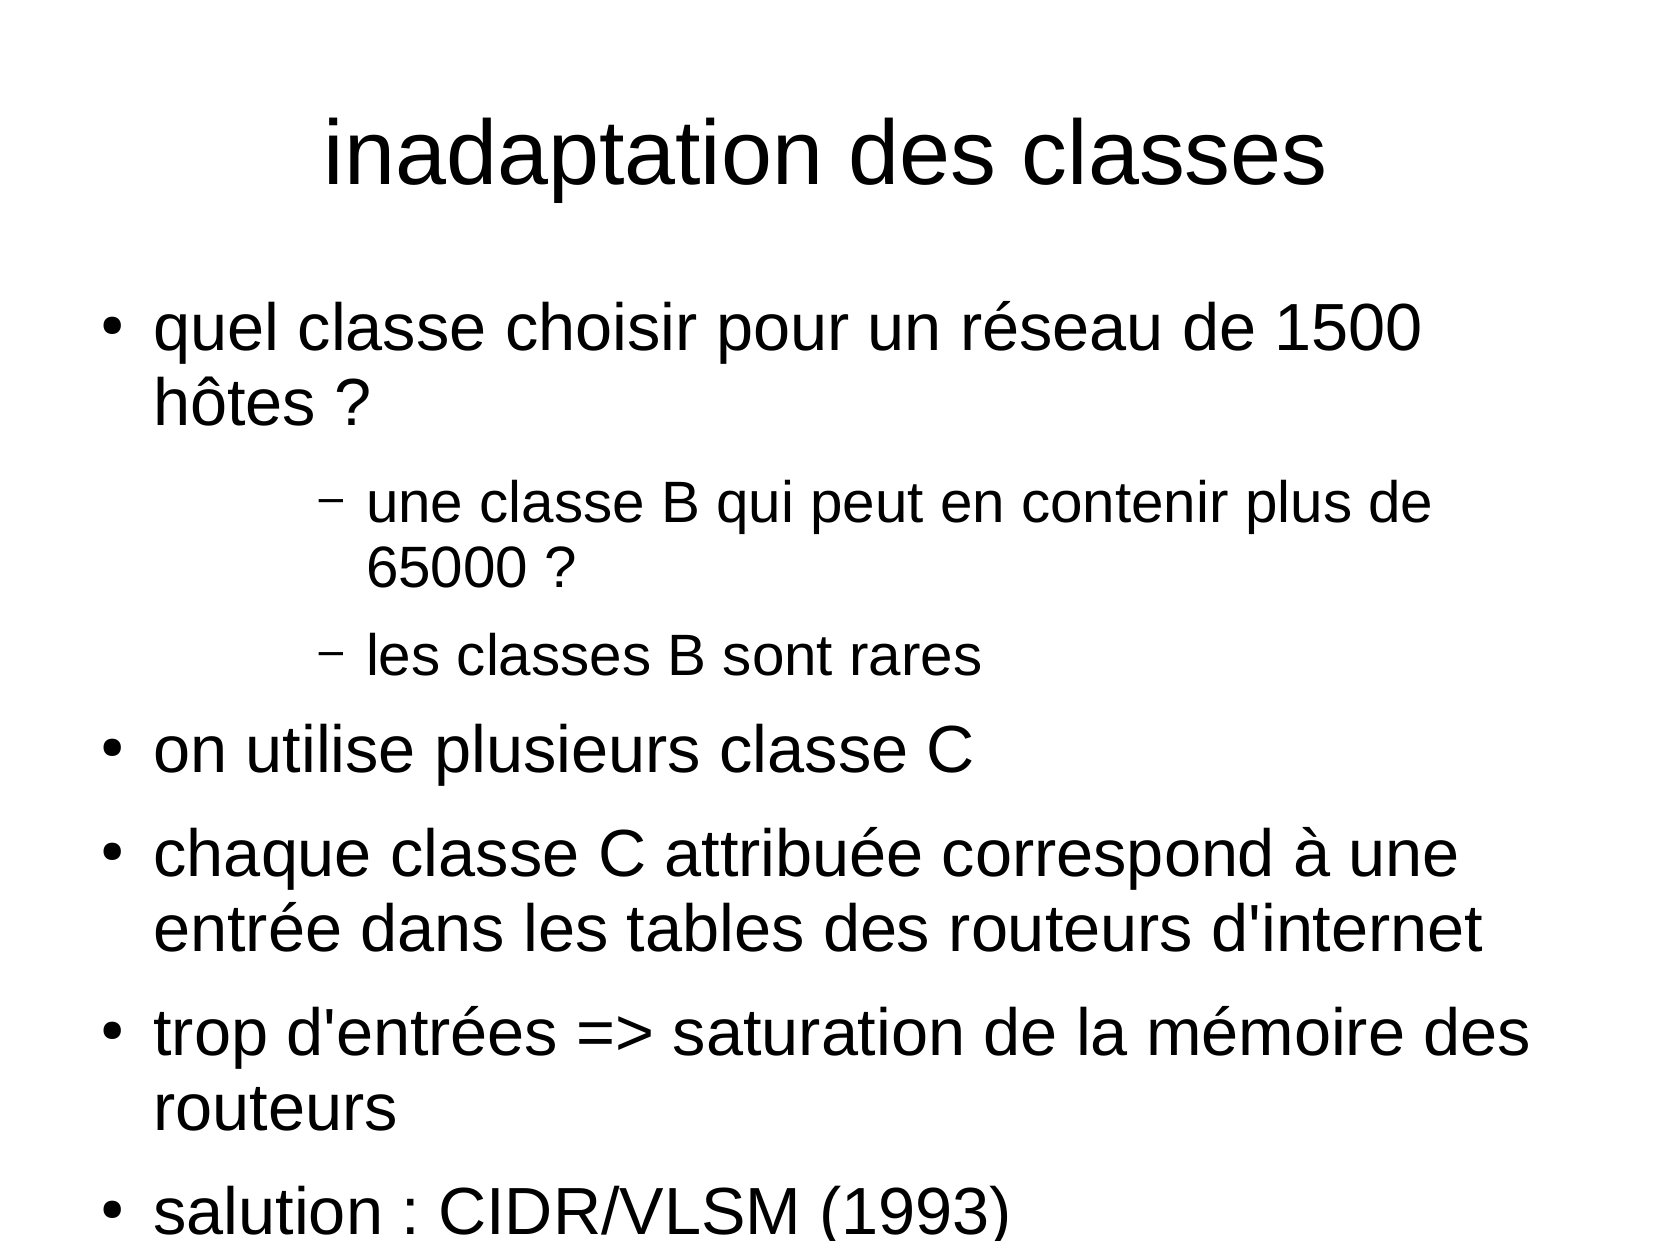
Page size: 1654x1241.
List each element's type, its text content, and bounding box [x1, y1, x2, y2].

title inadaptation des classes [82, 49, 1571, 257]
list quel classe choisir pour un réseau de 1500 hôtes ? une classe B qui peut en contenir plus de 65000 ? les classes B sont rares on utilise plusieurs classe C chaque classe C attribuée correspond à une entrée dans les tables des routeurs d'internet trop d'entrées => saturation de la mémoire des routeurs salution : CIDR/VLSM (1993) [82, 290, 1571, 1241]
